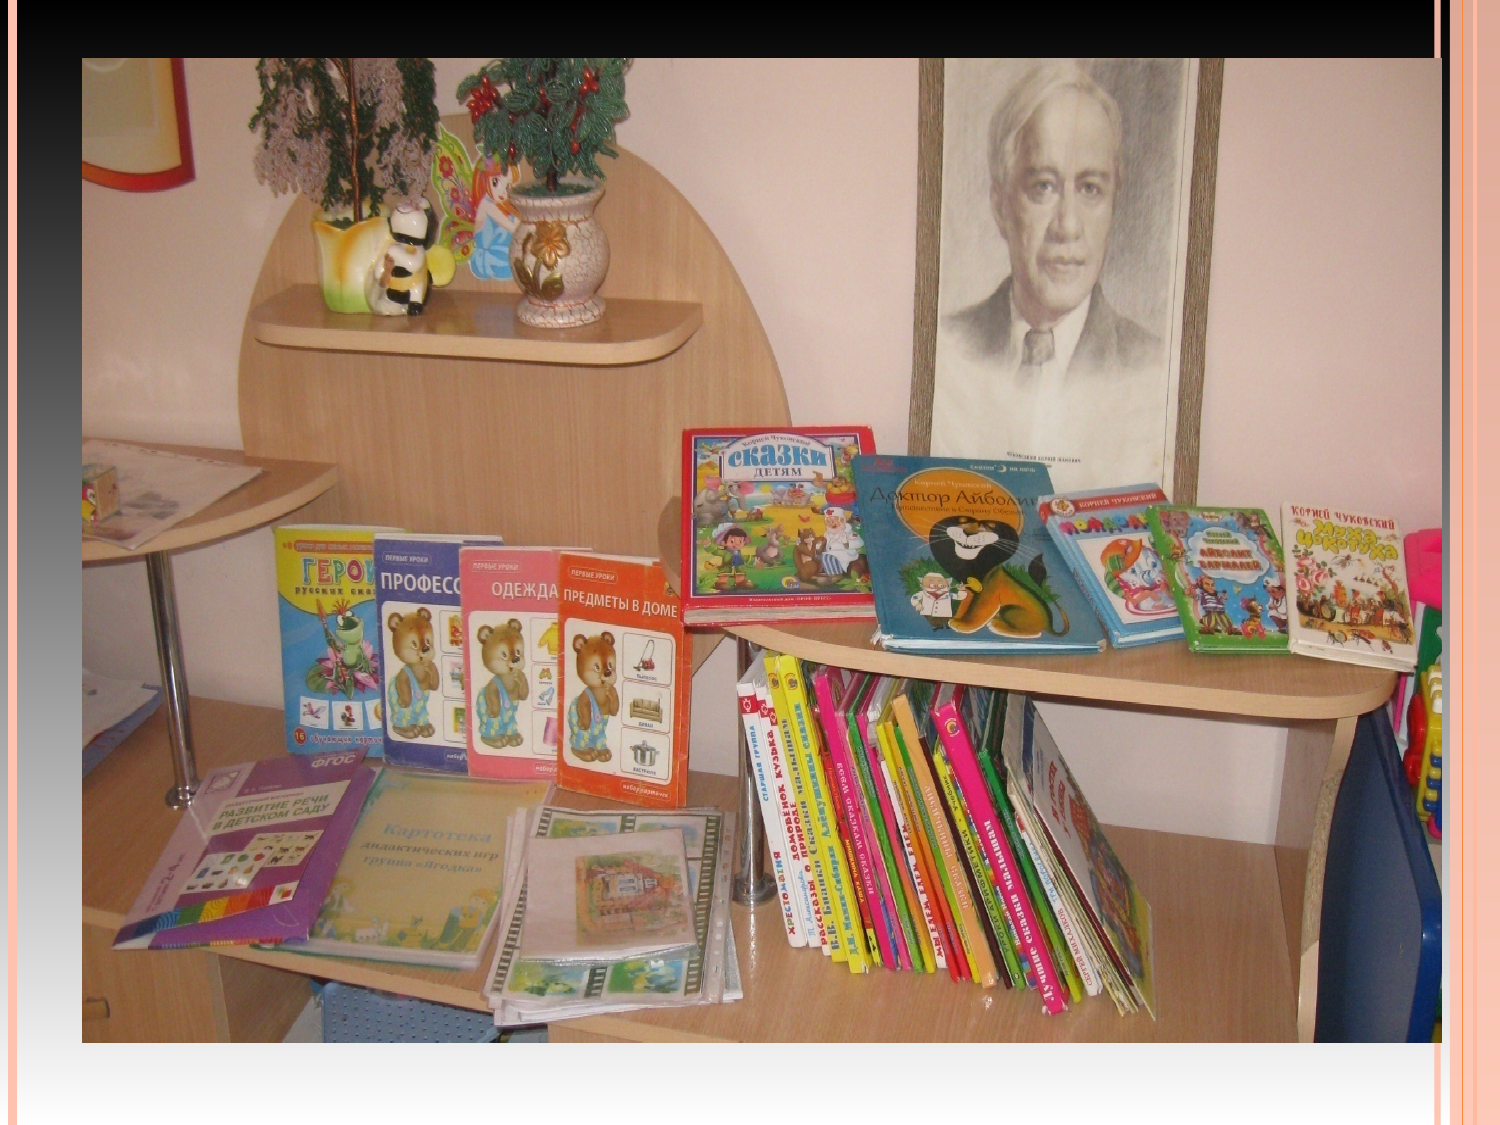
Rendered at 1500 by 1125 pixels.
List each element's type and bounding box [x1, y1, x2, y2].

picture [82, 58, 1442, 1043]
title [75, 45, 1300, 233]
